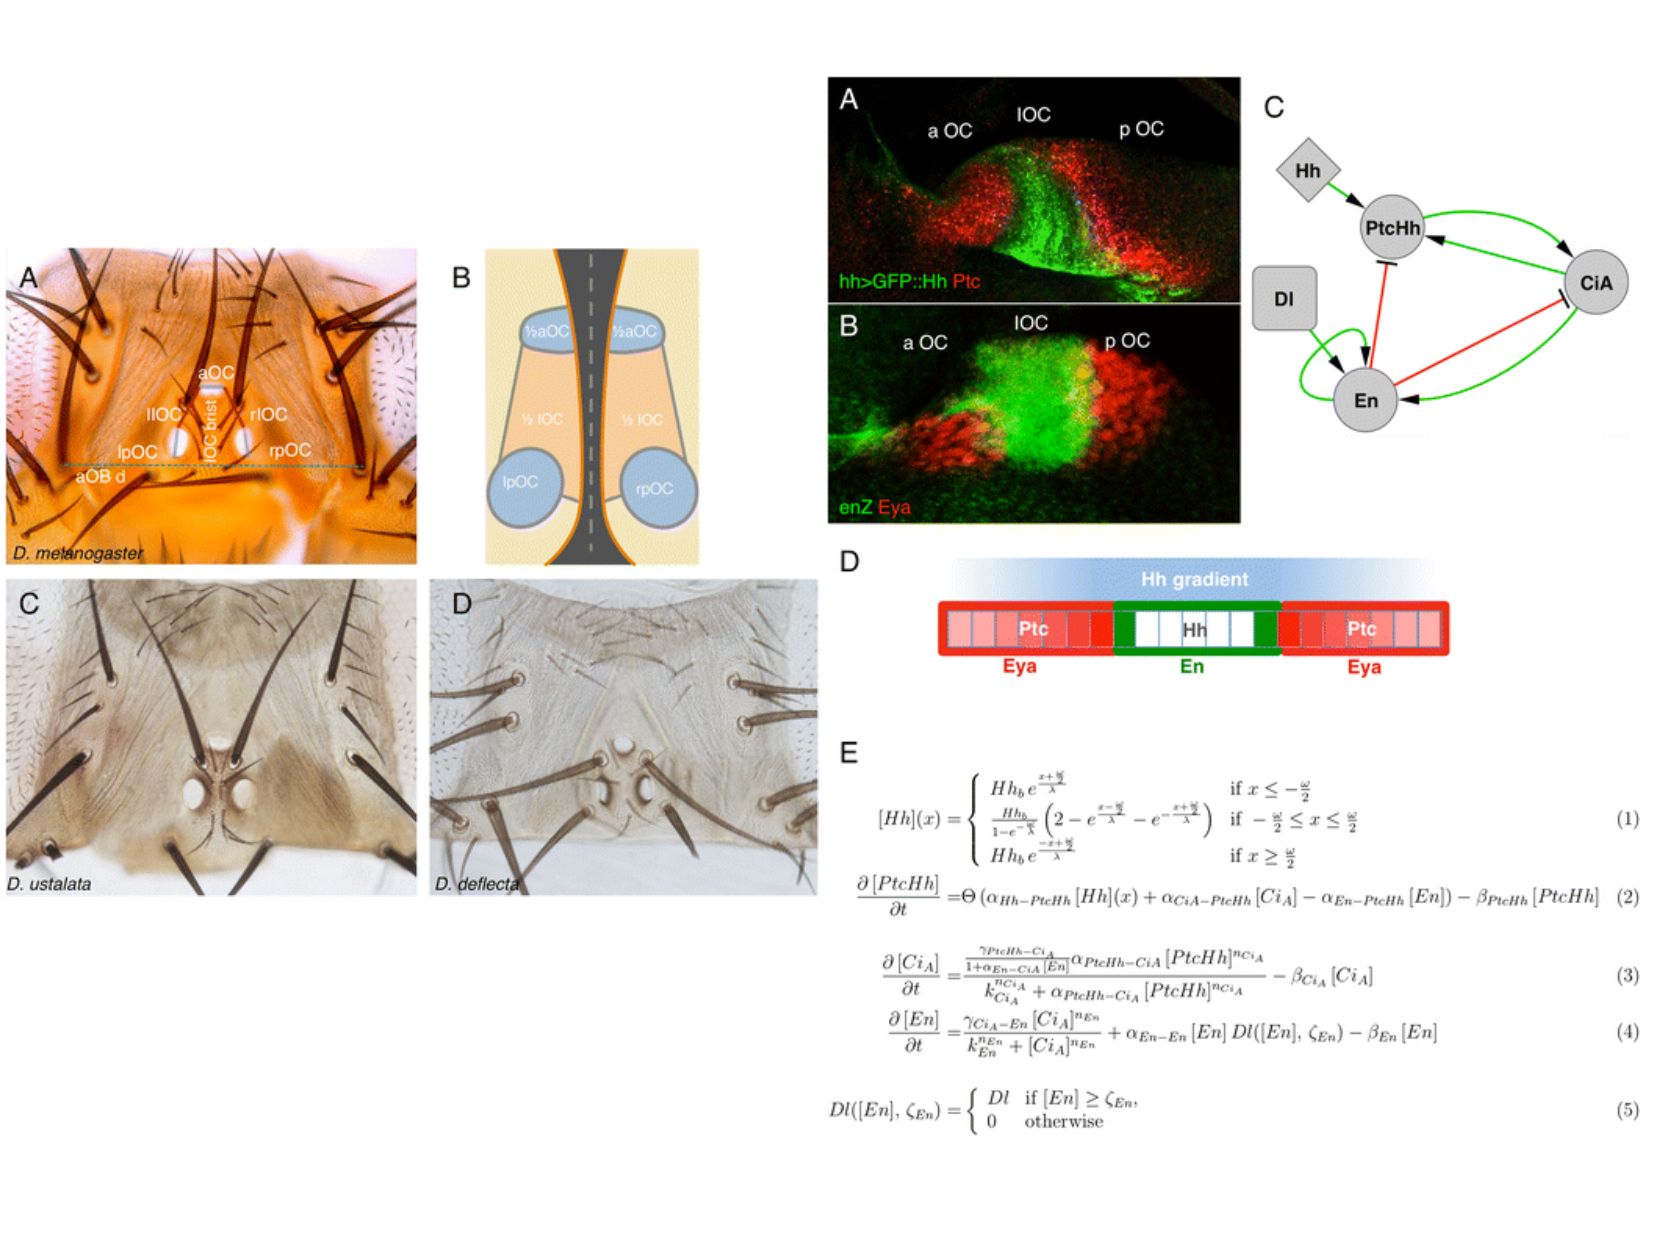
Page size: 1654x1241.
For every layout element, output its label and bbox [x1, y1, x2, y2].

picture [5, 247, 819, 897]
picture [827, 76, 1640, 1136]
